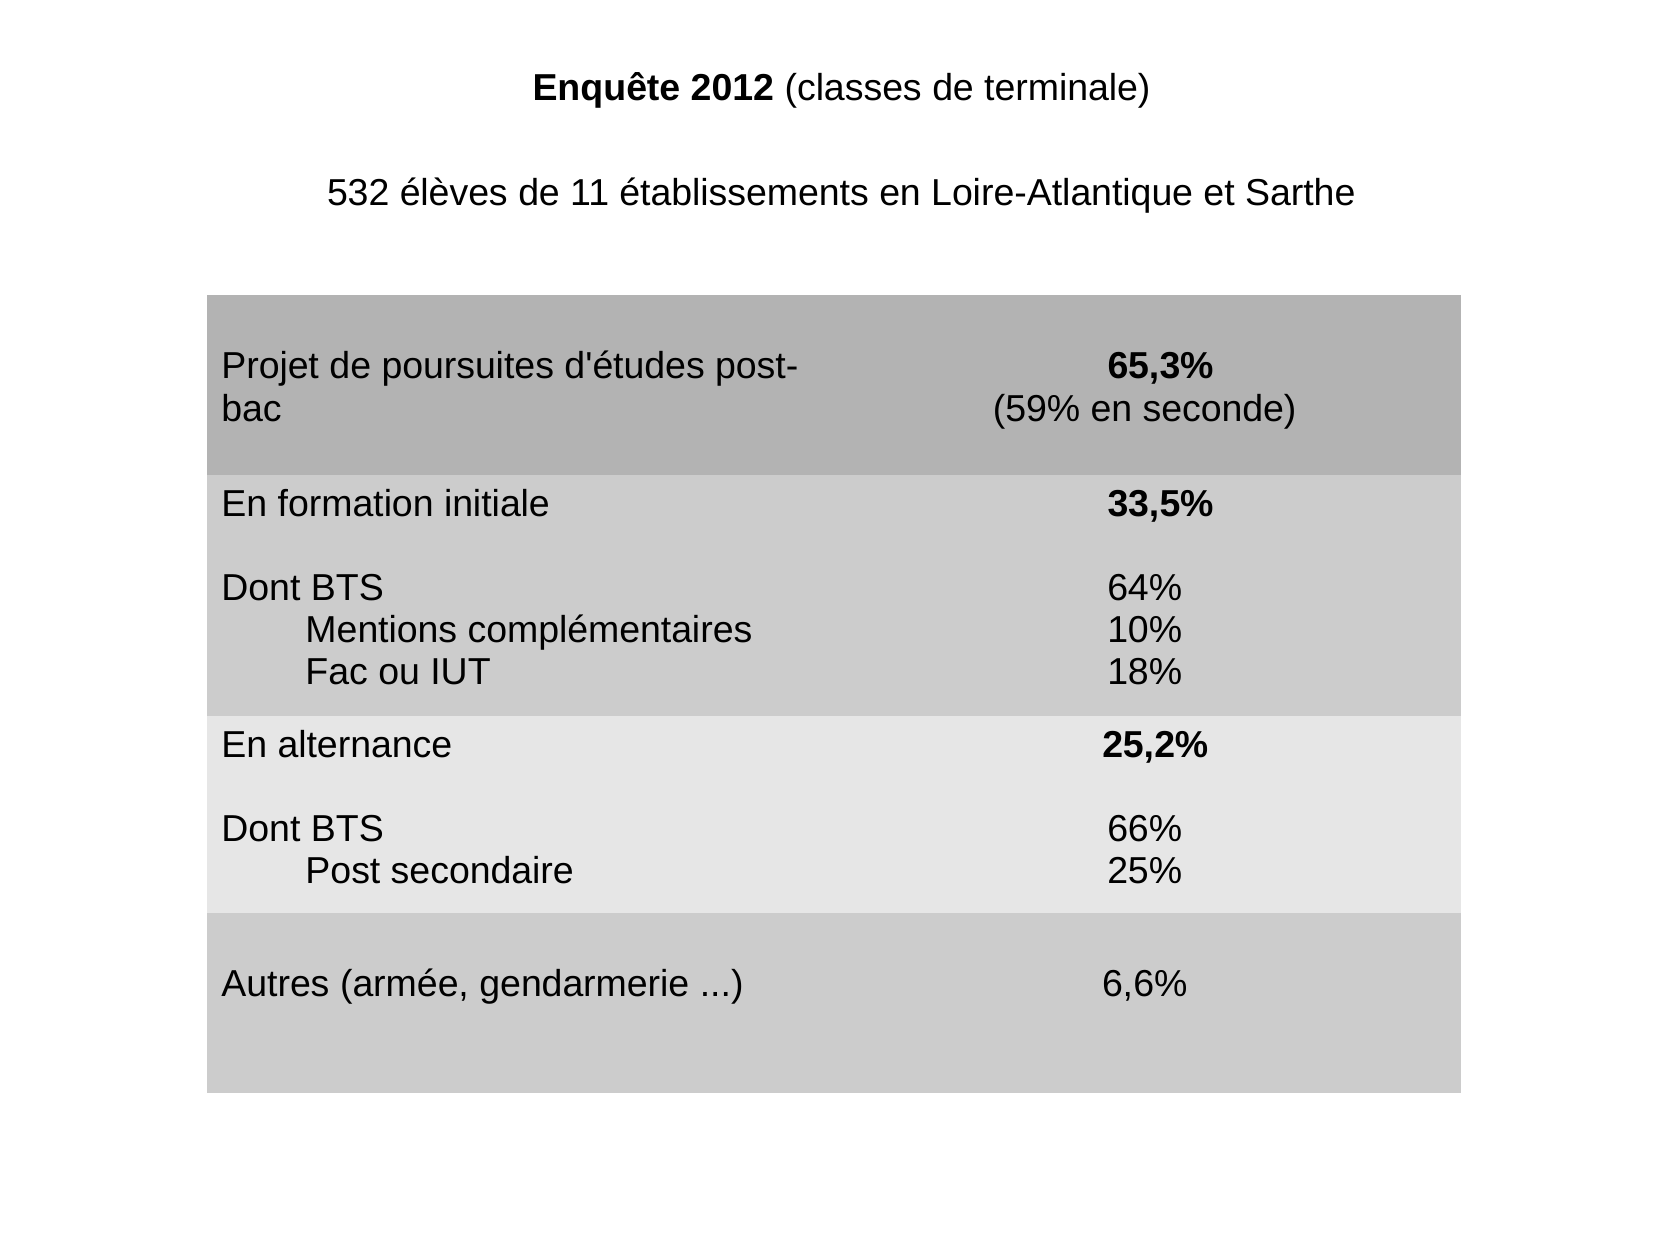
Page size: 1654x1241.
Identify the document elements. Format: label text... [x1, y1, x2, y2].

table_cell 25,2% 66% 25% [828, 716, 1461, 913]
table_cell En formation initiale Dont BTS Mentions complémentaires Fac ou IUT [207, 475, 828, 716]
table_cell Autres (armée, gendarmerie ...) [207, 913, 828, 1093]
table_cell En alternance Dont BTS Post secondaire [207, 716, 828, 913]
text_box Enquête 2012 (classes de terminale) 532 élèves de 11 établissements en Loire-Atlantique et Sarthe [118, 59, 1565, 223]
table_cell 6,6% [828, 913, 1461, 1093]
table_cell 33,5% 64% 10% 18% [828, 475, 1461, 716]
table_header Projet de poursuites d'études post- bac [207, 295, 828, 475]
table_header 65,3% (59% en seconde) [828, 295, 1461, 475]
